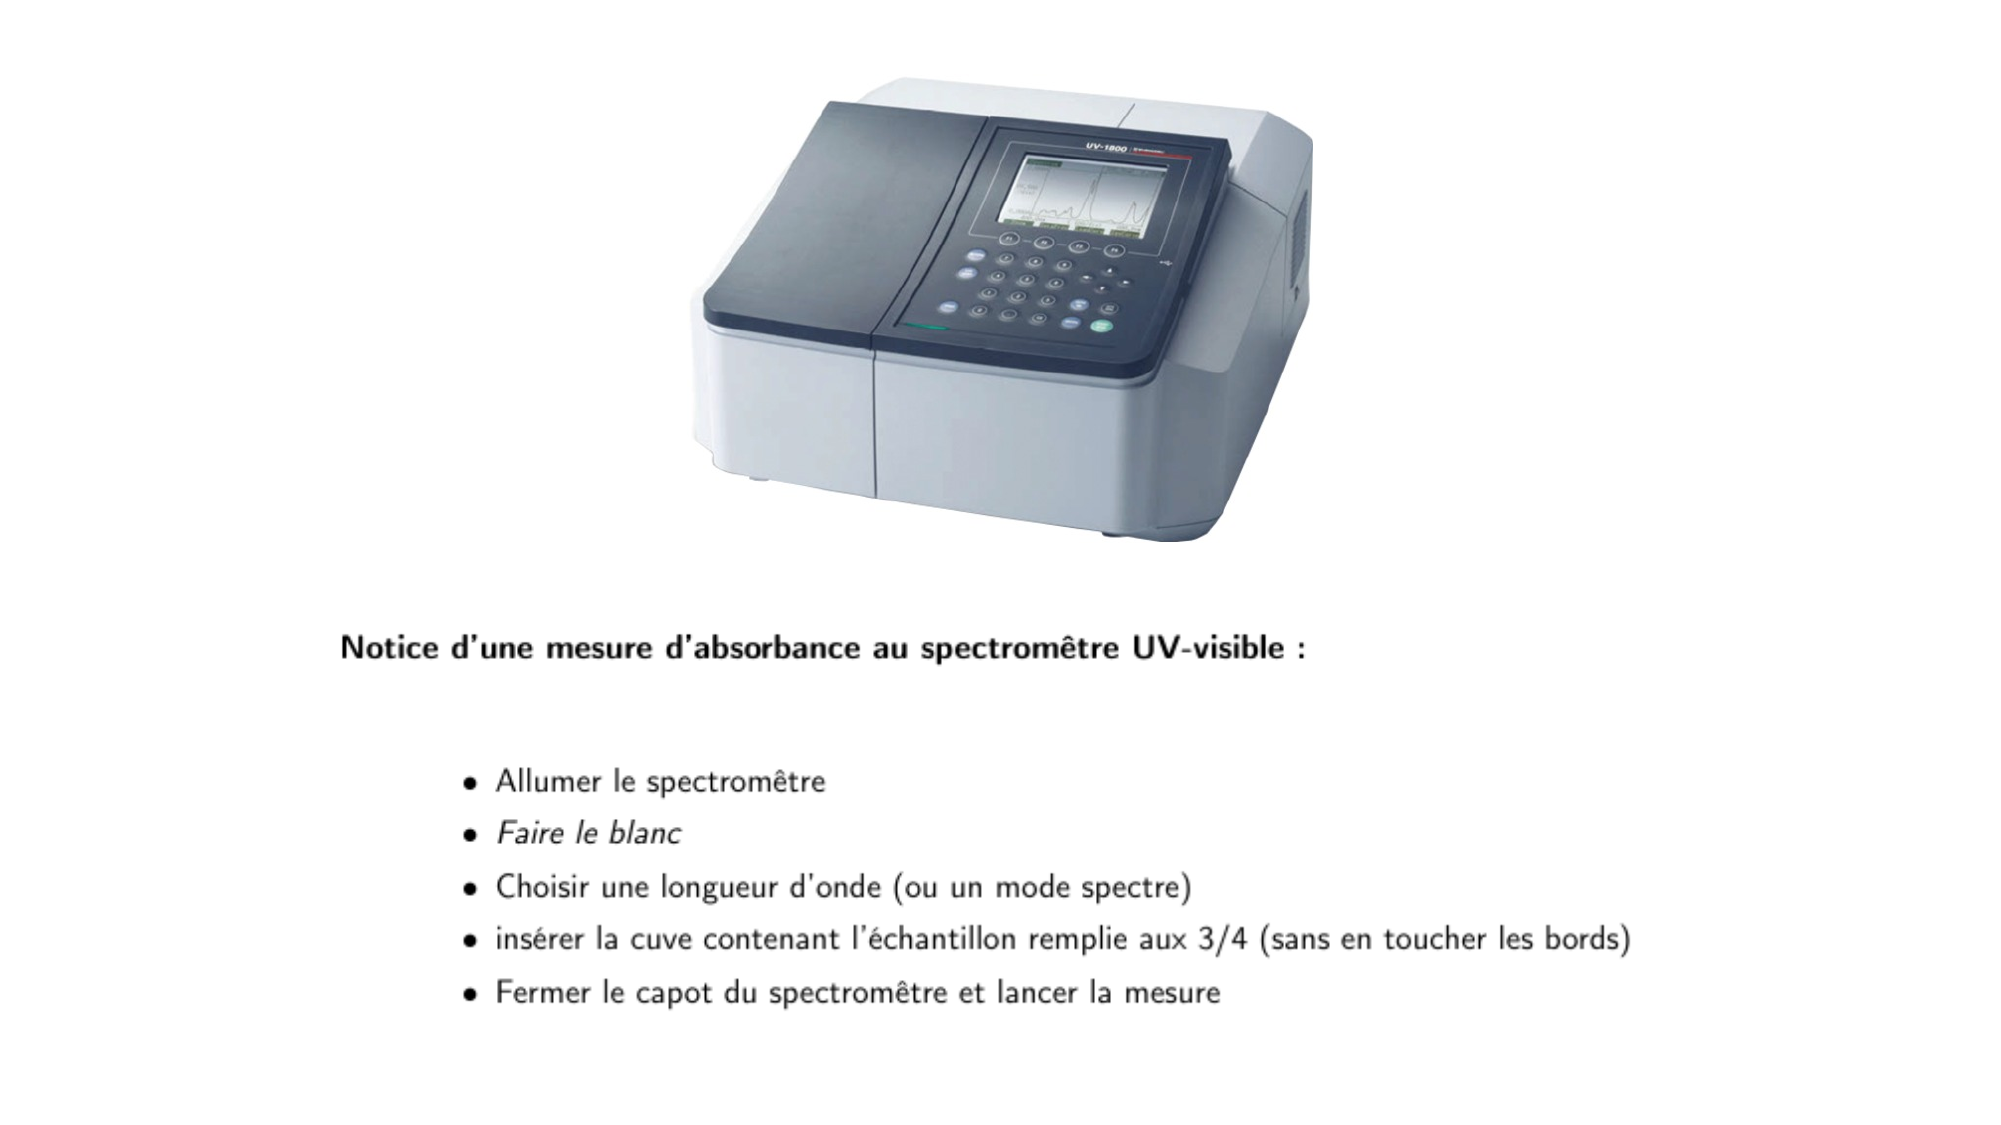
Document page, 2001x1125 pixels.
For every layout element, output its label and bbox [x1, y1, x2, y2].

picture [323, 603, 1676, 1051]
picture [687, 74, 1313, 543]
